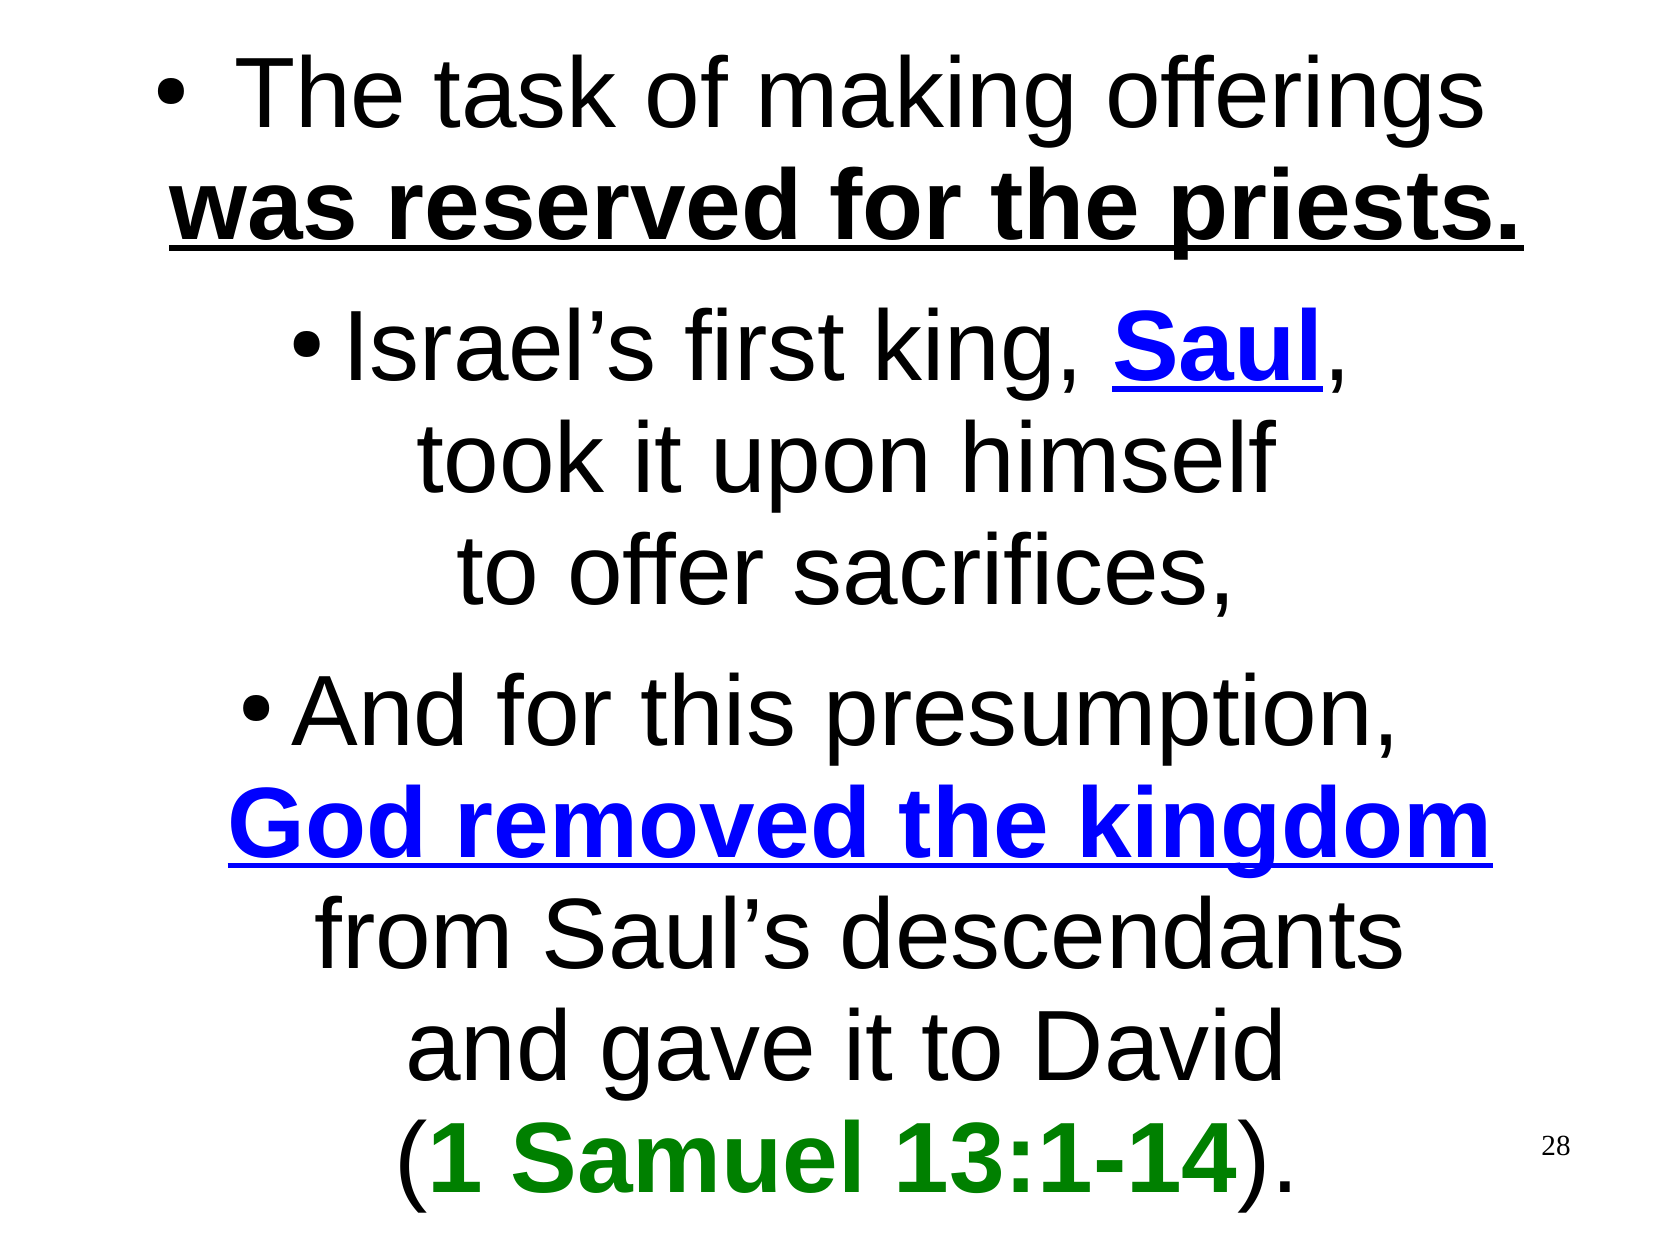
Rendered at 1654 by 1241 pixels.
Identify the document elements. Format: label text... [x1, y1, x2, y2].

list The task of making offerings was reserved for the priests. Israel’s first king, Saul, took it upon himself to offer sacrifices, And for this presumption, God removed the kingdom from Saul’s descendants and gave it to David (1 Samuel 13:1-14). [37, 37, 1613, 1238]
